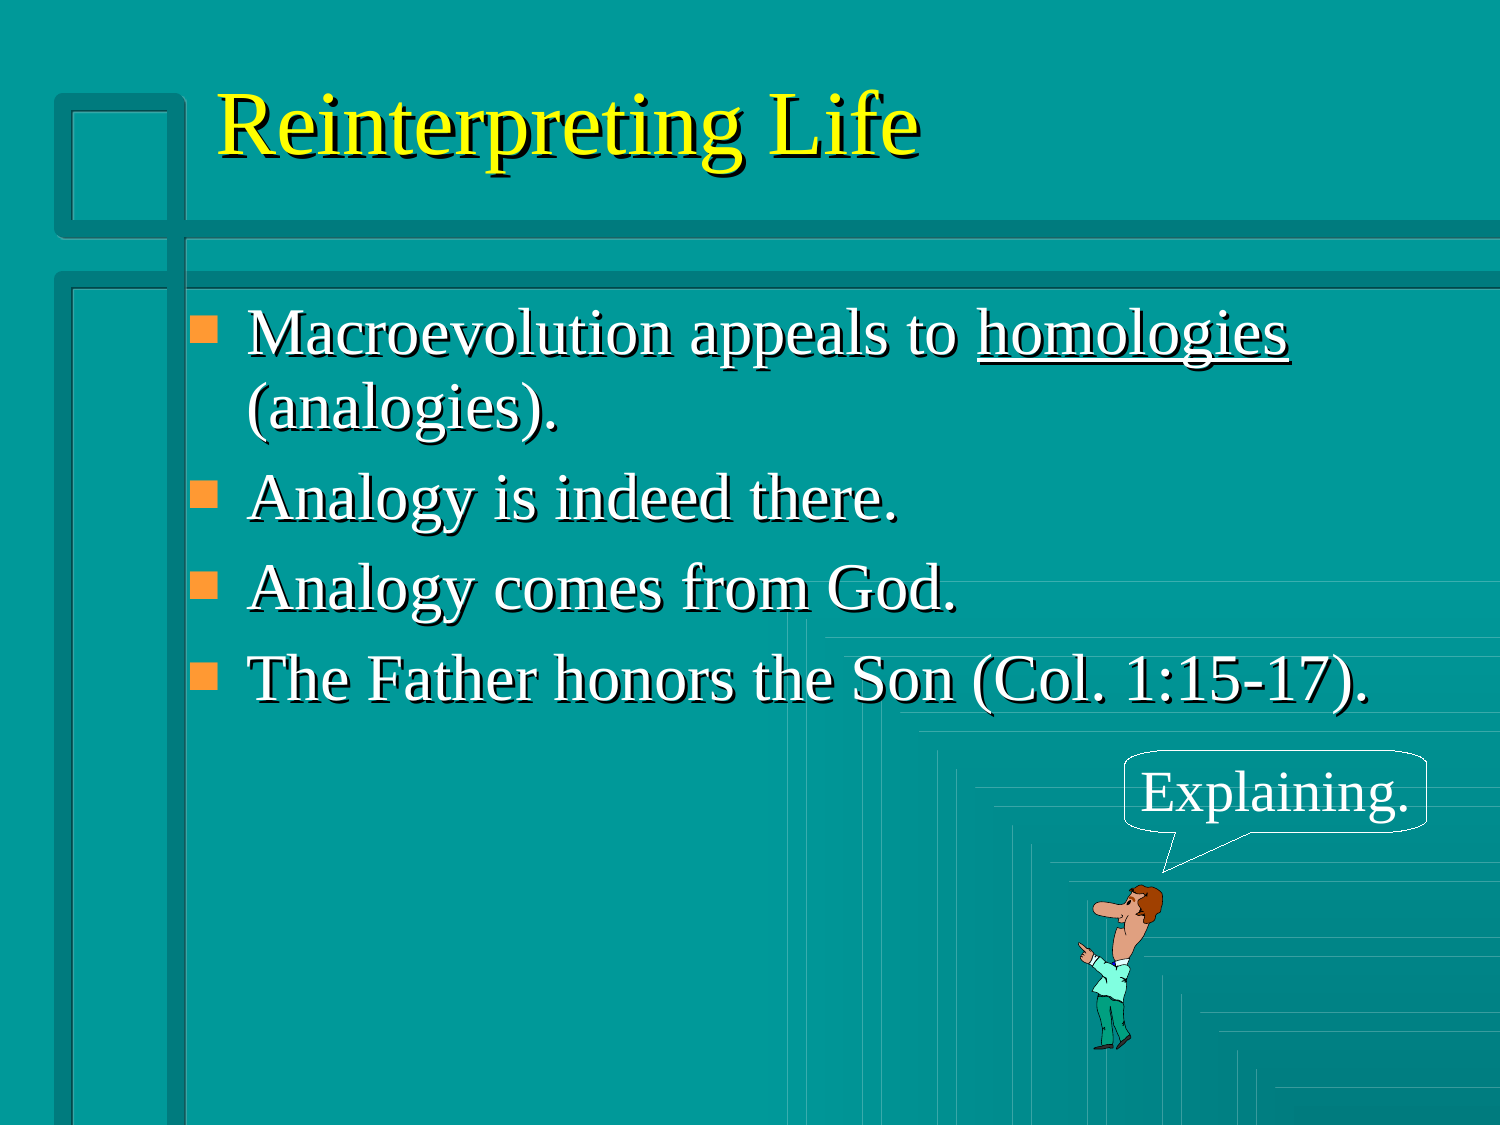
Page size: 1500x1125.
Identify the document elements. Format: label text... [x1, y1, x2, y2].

chart [1077, 884, 1164, 1051]
title Reinterpreting Life [200, 34, 1476, 213]
list Macroevolution appeals to homologies (analogies). Analogy is indeed there. Analogy comes from God. The Father honors the Son (Col. 1:15-17). [174, 287, 1388, 963]
text_box Explaining. [1124, 750, 1427, 873]
